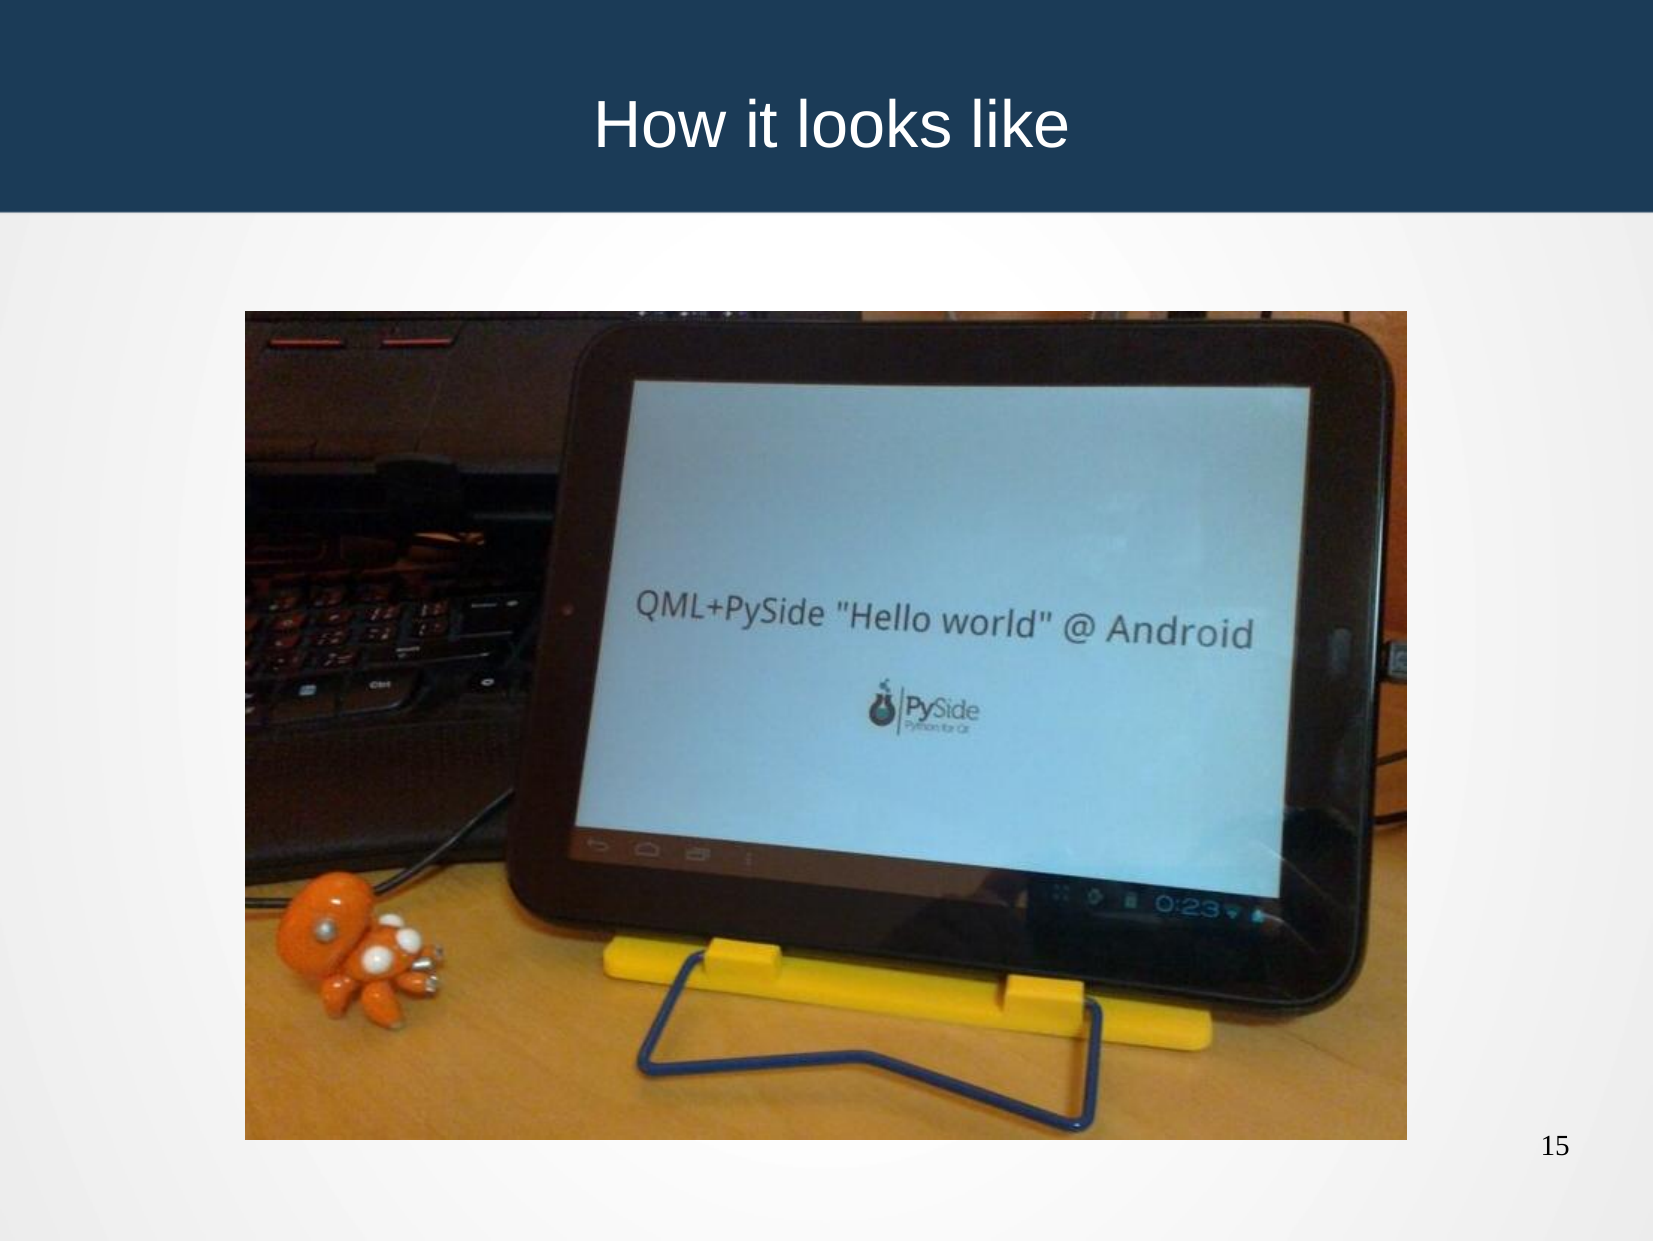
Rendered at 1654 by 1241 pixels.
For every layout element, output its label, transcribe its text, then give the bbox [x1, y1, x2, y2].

picture [0, 0, 1653, 1241]
title [82, 47, 1571, 189]
subtitle How it looks like [524, 66, 1140, 257]
